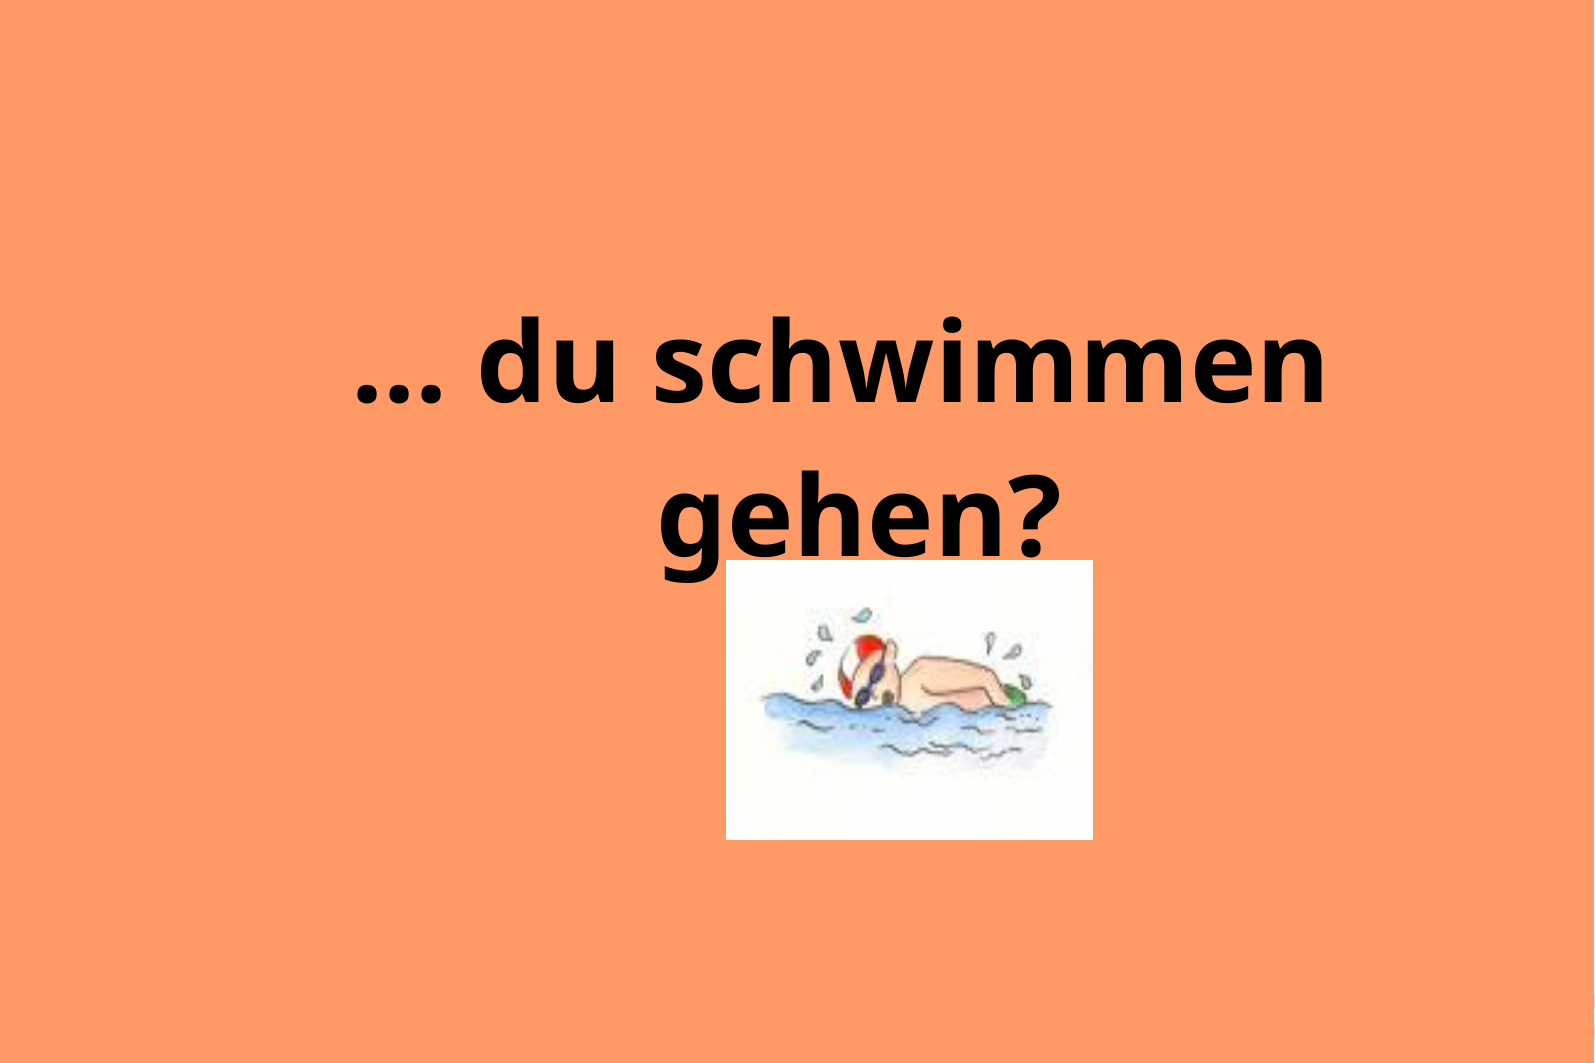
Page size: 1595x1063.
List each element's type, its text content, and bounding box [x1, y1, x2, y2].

subtitle ... du schwimmen gehen? [147, 29, 1536, 842]
picture [726, 560, 1093, 840]
